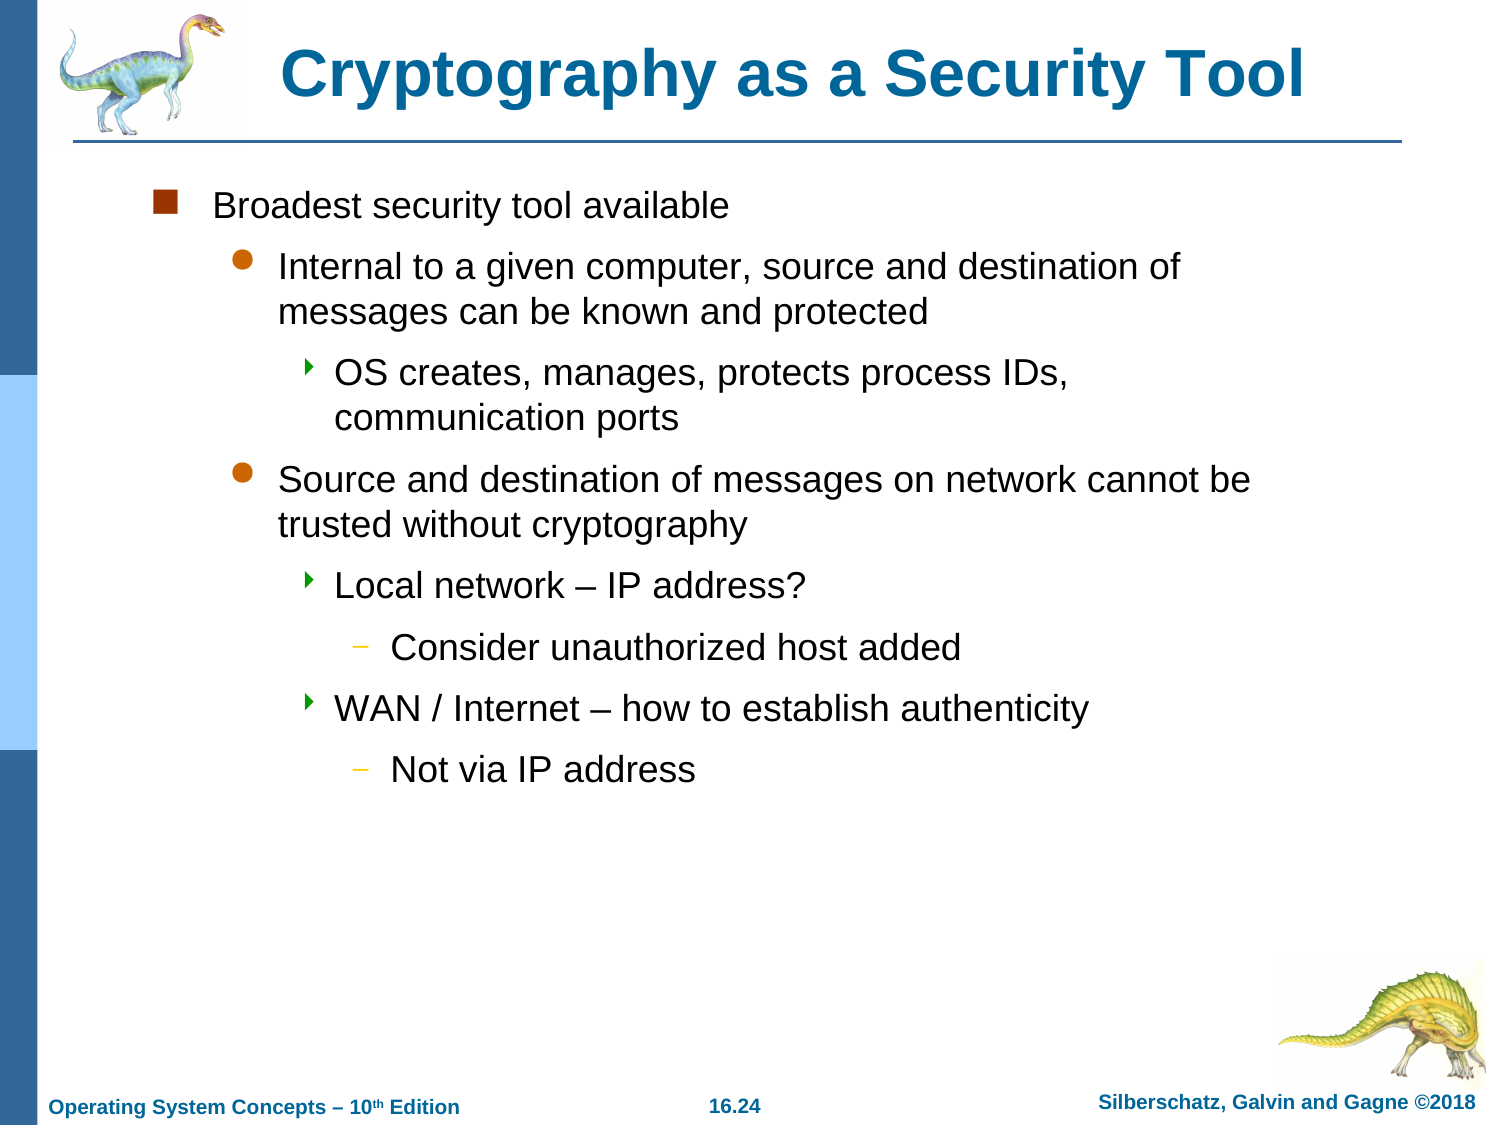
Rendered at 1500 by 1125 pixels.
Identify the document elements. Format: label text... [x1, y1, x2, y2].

picture [46, 0, 243, 149]
title Cryptography as a Security Tool [140, 23, 1448, 118]
list Broadest security tool available Internal to a given computer, source and destination of messages can be known and protected OS creates, manages, protects process IDs, communication ports Source and destination of messages on network cannot be trusted without cryptography Local network – IP address? Consider unauthorized host added WAN / Internet – how to establish authenticity Not via IP address [141, 173, 1297, 917]
picture [1415, 1094, 1423, 1099]
picture [1275, 959, 1486, 1090]
